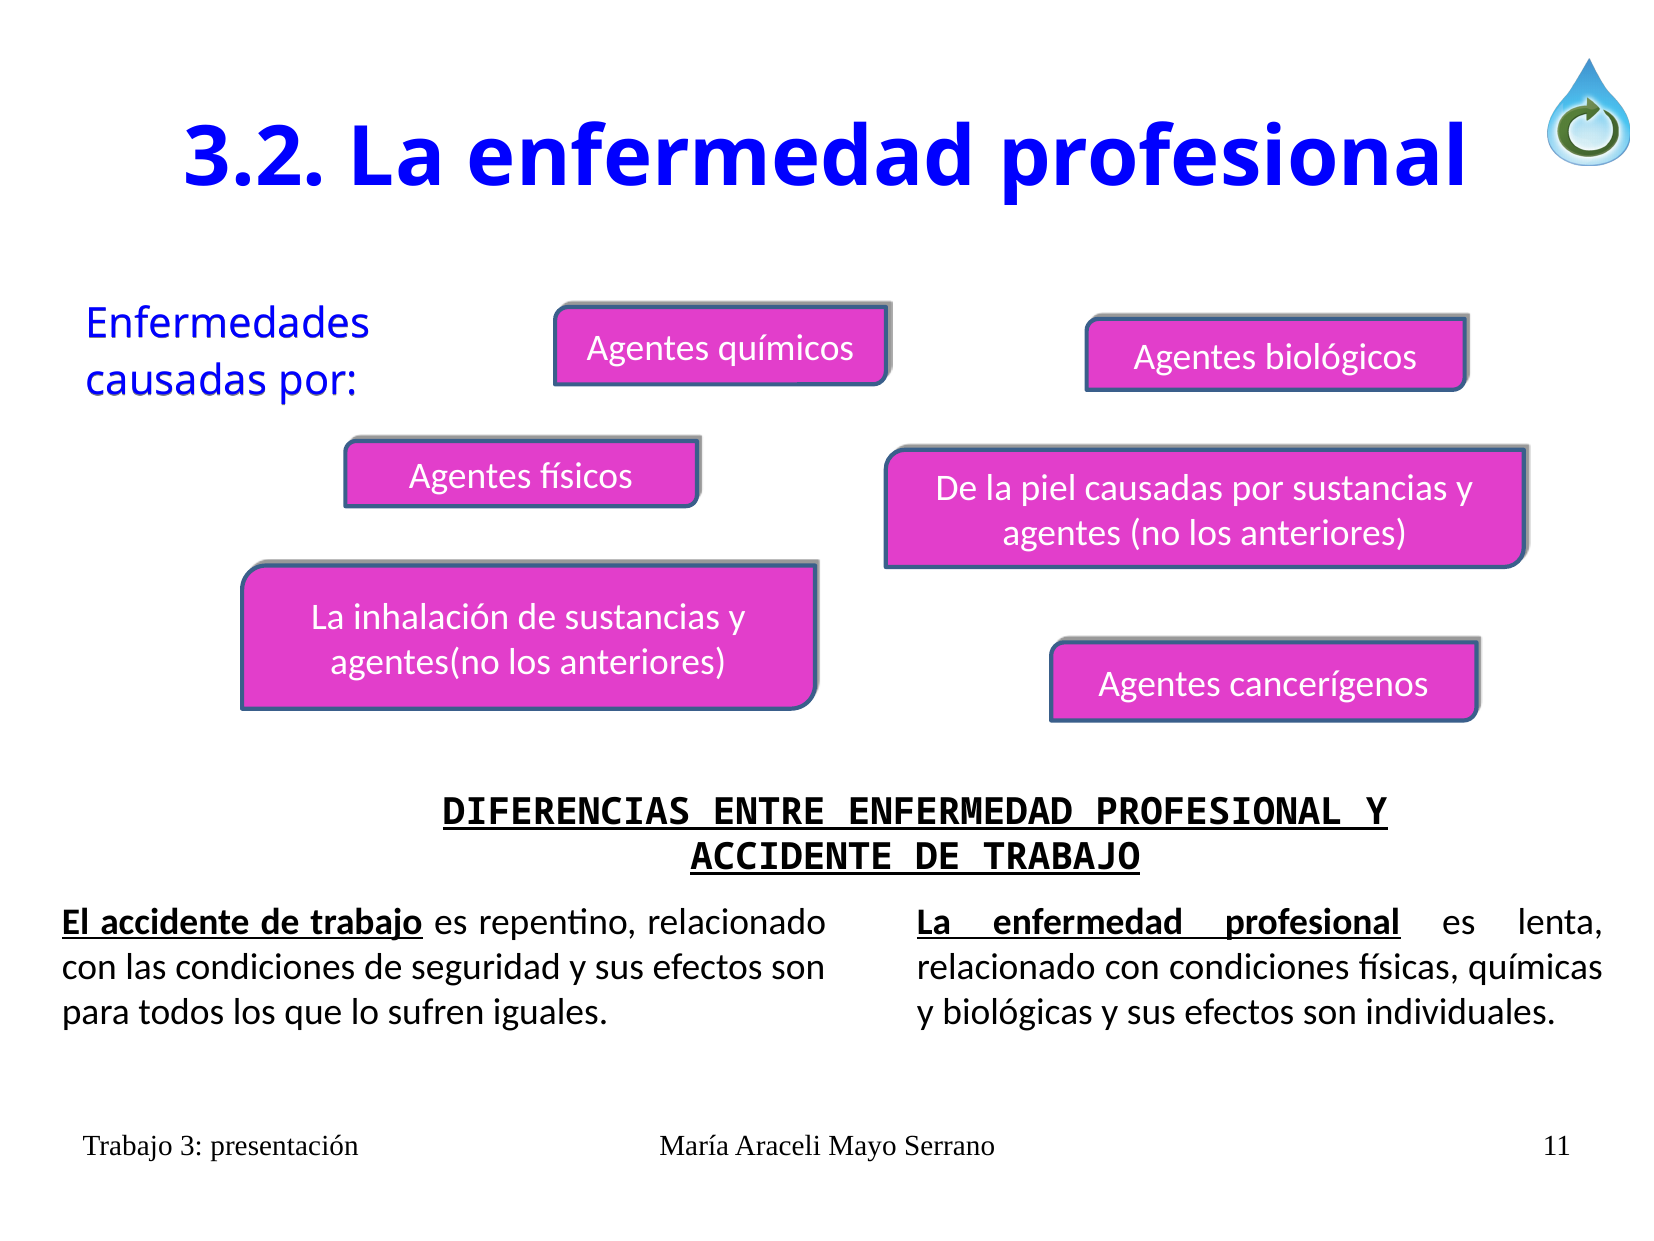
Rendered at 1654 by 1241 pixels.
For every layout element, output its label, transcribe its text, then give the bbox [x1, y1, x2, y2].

text_box DIFERENCIAS ENTRE ENFERMEDAD PROFESIONAL Y ACCIDENTE DE TRABAJO [389, 779, 1441, 885]
text_box Agentes físicos [345, 440, 697, 507]
title 3.2. La enfermedad profesional [82, 49, 1571, 257]
text_box Agentes químicos [555, 307, 886, 385]
text_box Agentes biológicos [1086, 318, 1465, 390]
text_box El accidente de trabajo es repentino, relacionado con las condiciones de seguridad y sus efectos son para todos los que lo sufren iguales. [47, 889, 842, 1040]
text_box La inhalación de sustancias y agentes(no los anteriores) [242, 565, 816, 709]
text_box De la piel causadas por sustancias y agentes (no los anteriores) [885, 449, 1524, 567]
text_box Agentes cancerígenos [1051, 642, 1477, 721]
text_box Enfermedades causadas por: [70, 285, 567, 442]
text_box La enfermedad profesional es lenta, relacionado con condiciones físicas, químicas y biológicas y sus efectos son individuales. [902, 889, 1619, 1040]
picture [1571, 58, 1630, 166]
